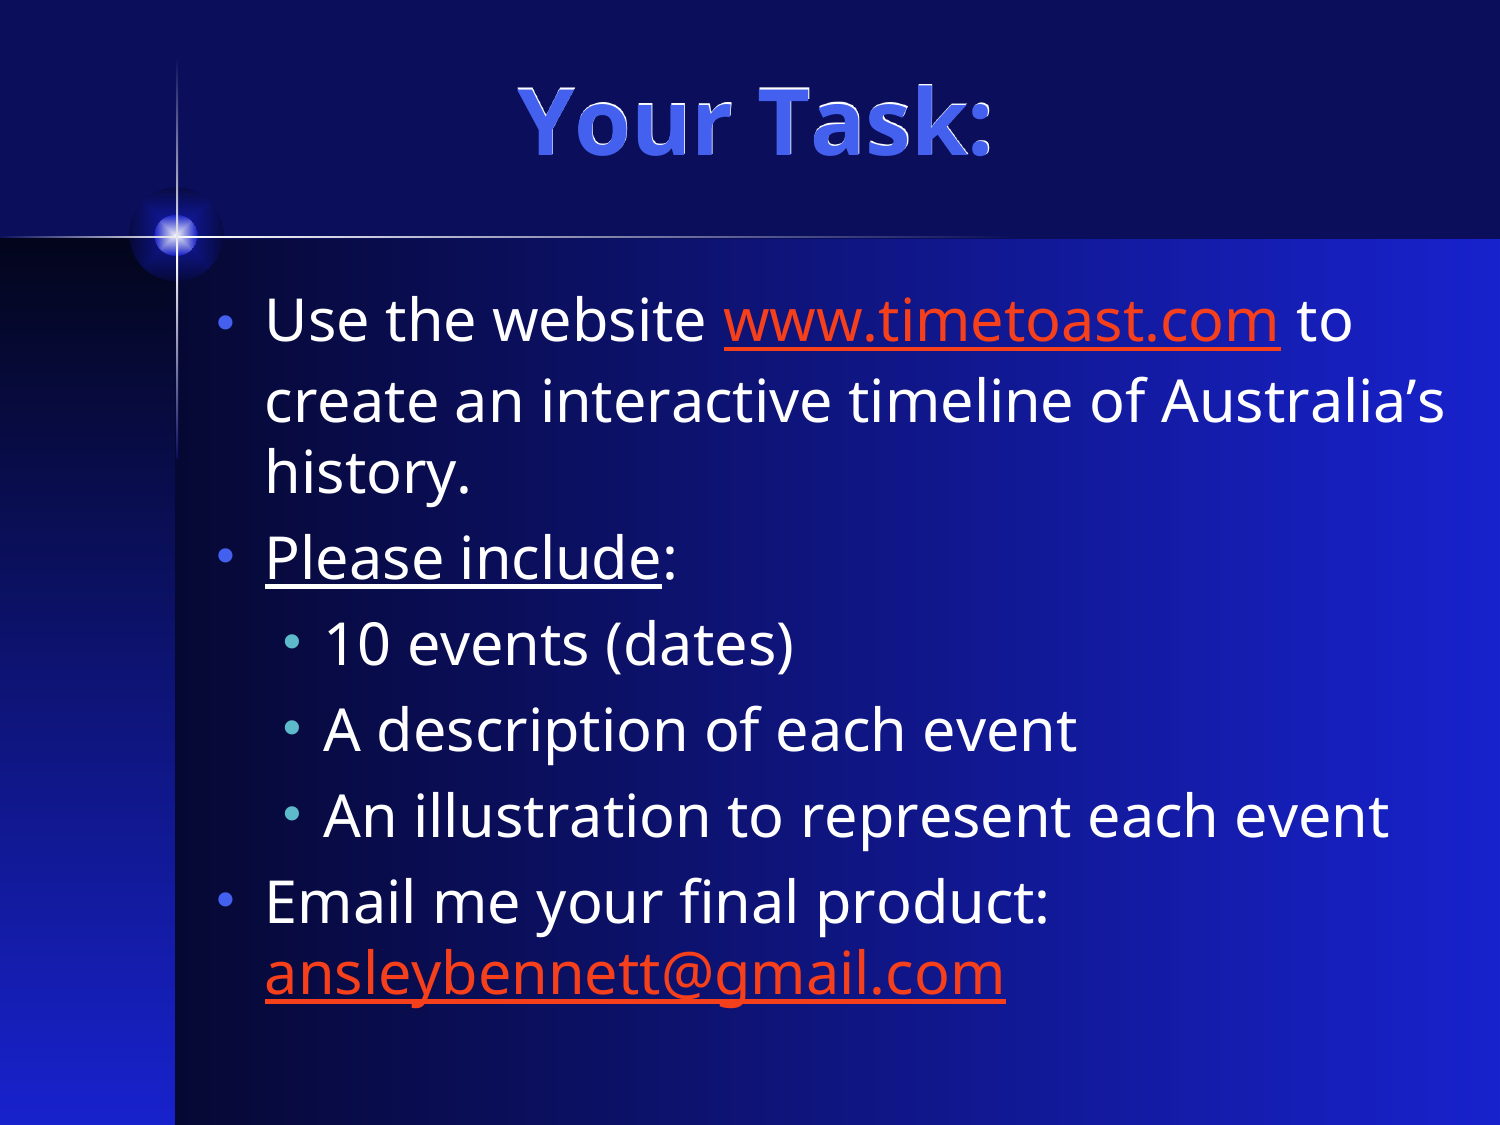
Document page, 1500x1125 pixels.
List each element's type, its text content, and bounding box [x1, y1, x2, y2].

list Use the website www.timetoast.com to create an interactive timeline of Australia’s history. Please include: 10 events (dates) A description of each event An illustration to represent each event Email me your final product: ansleybennett@gmail.com [200, 275, 1476, 1026]
title Your Task: [24, 24, 1488, 213]
